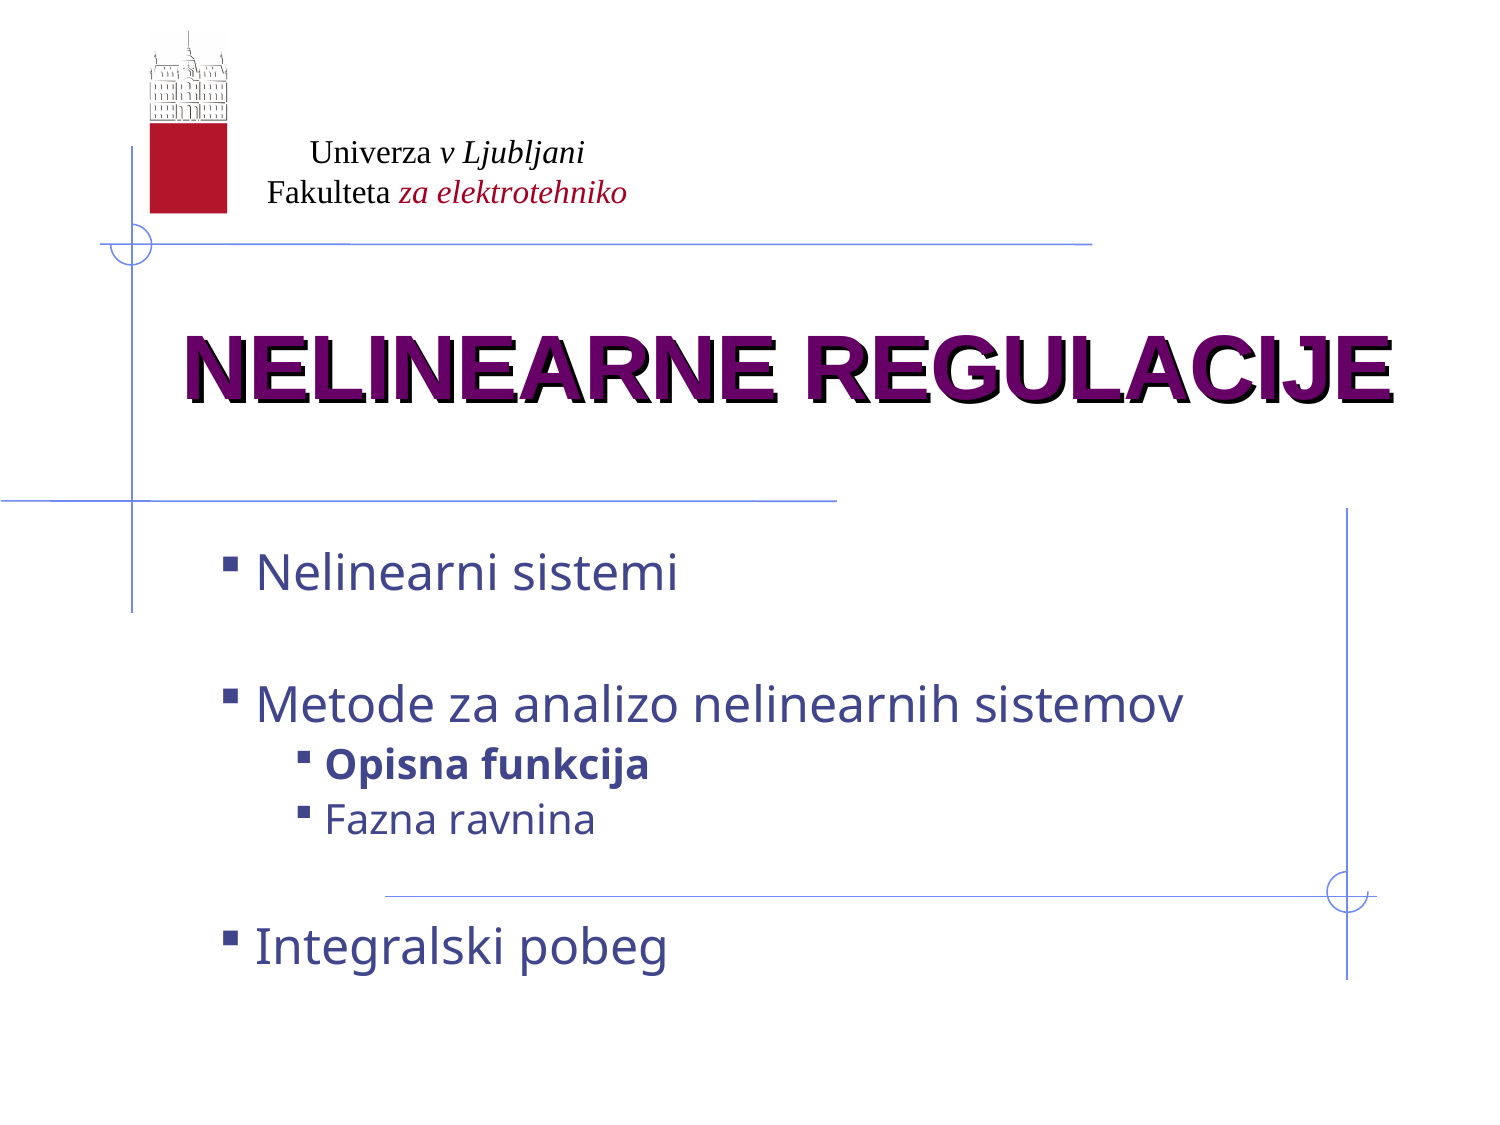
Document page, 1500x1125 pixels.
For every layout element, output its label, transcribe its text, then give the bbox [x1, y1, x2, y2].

text_box Univerza v Ljubljani Fakulteta za elektrotehniko [239, 125, 656, 218]
picture [148, 30, 229, 214]
text_box Nelinearni sistemi Metode za analizo nelinearnih sistemov Opisna funkcija Fazna ravnina Integralski pobeg [204, 527, 1249, 1043]
title NELINEARNE REGULACIJE [141, 283, 1436, 426]
